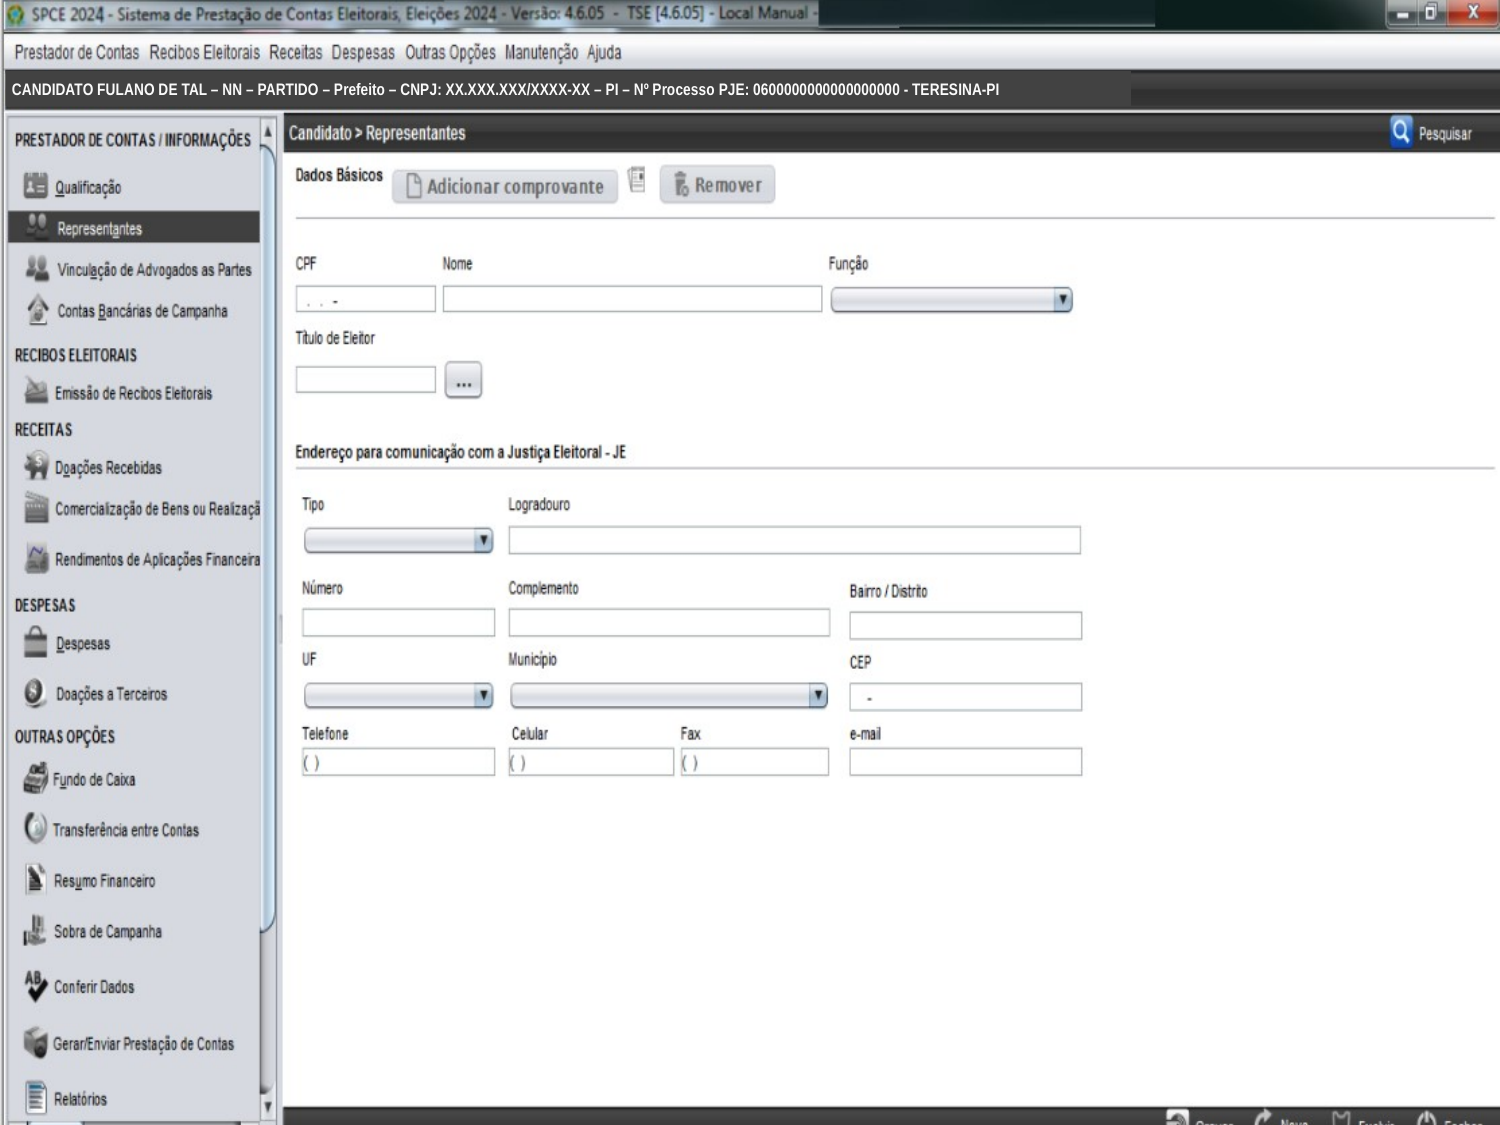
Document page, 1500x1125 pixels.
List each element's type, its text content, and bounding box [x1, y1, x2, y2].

text_box CANDIDATO FULANO DE TAL – NN – PARTIDO – Prefeito – CNPJ: XX.XXX.XXX/XXXX-XX – PI – Nº Processo PJE: 0600000000000000000 - TERESINA-PI [5, 70, 1131, 107]
picture [0, 0, 1500, 1125]
